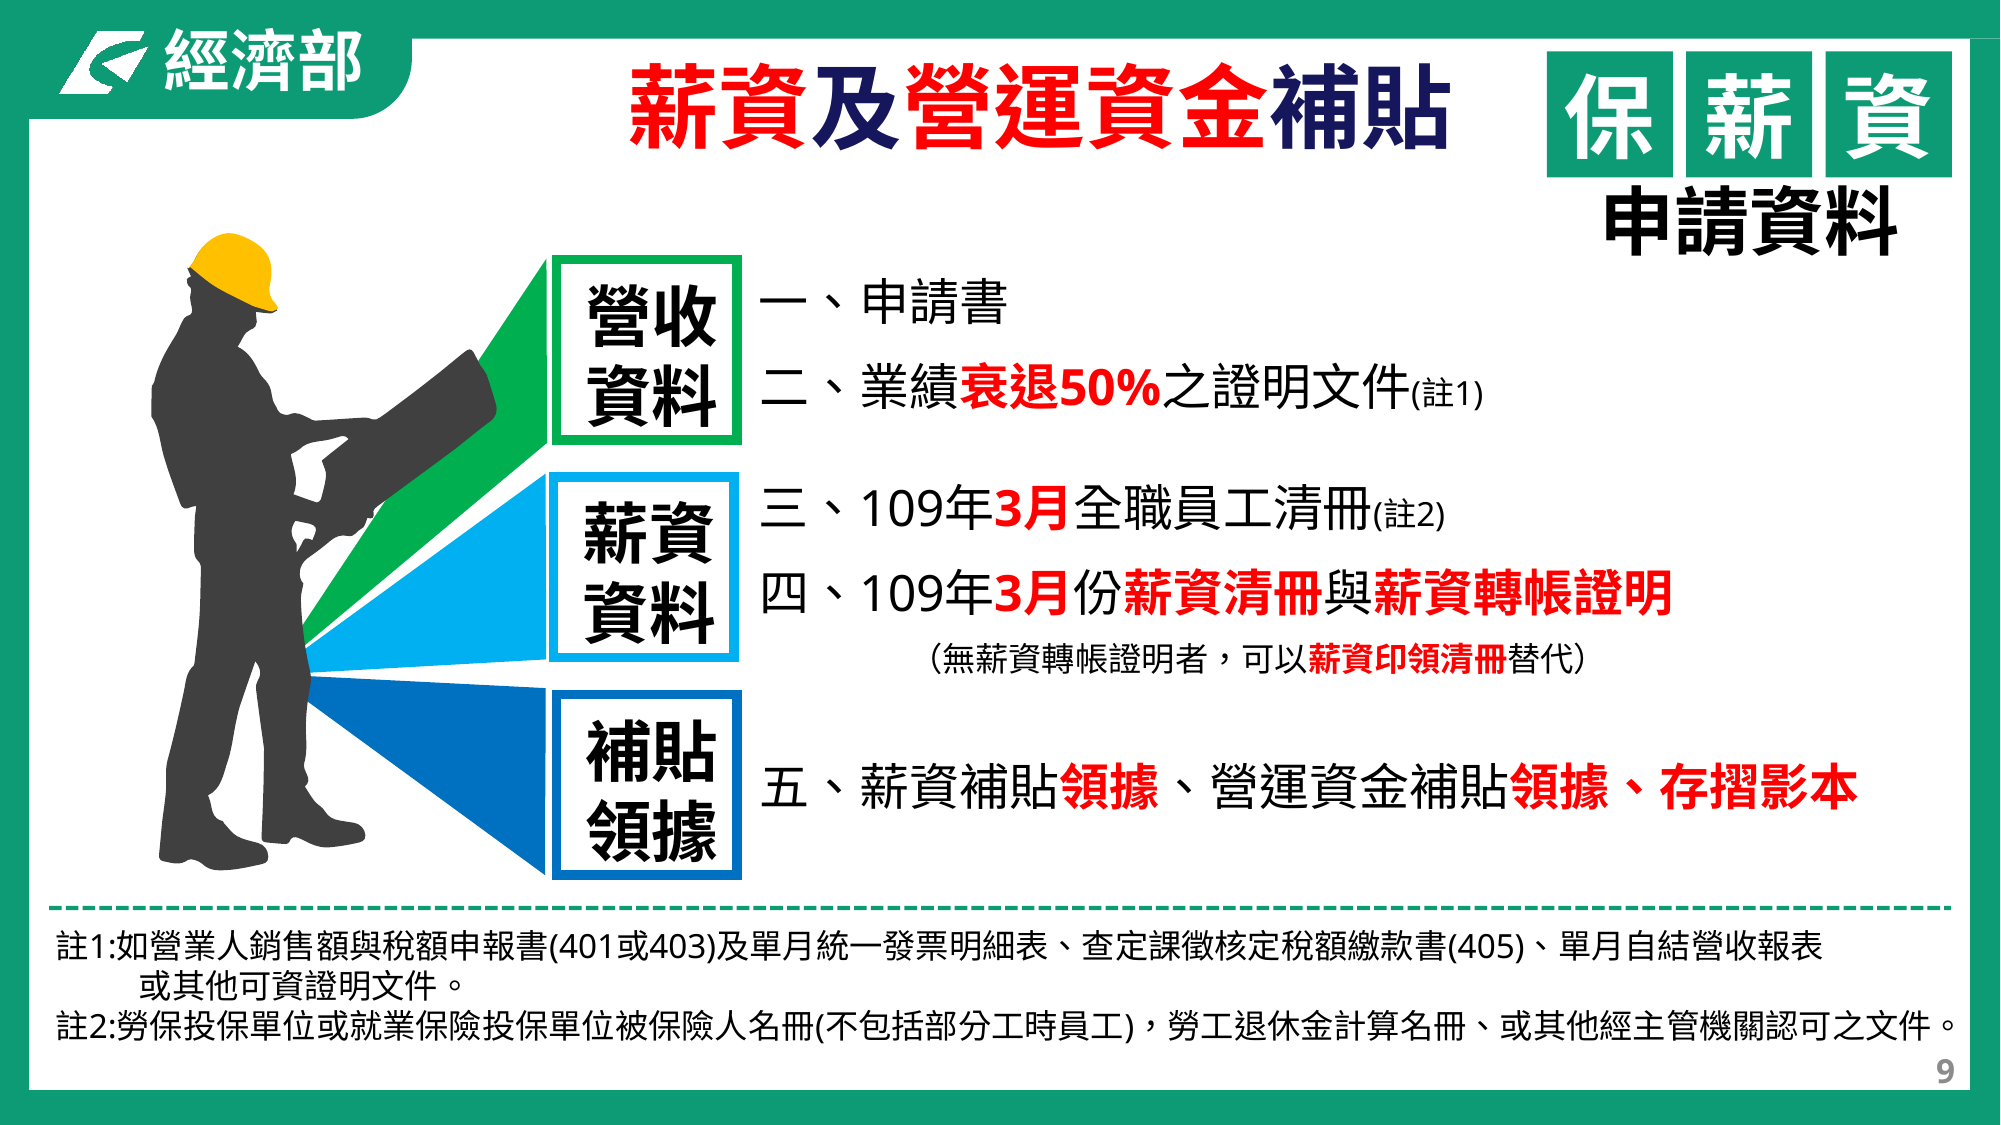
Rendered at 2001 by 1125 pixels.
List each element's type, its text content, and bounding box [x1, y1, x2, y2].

text_box 營收 資料 [570, 267, 734, 442]
text_box [556, 259, 738, 441]
text_box 申請資料 [1584, 166, 1915, 272]
text_box 補貼 領據 [570, 701, 734, 877]
text_box 薪資 資料 [567, 484, 731, 660]
slide_number 9 [1520, 1053, 1971, 1100]
text_box 三、109年3月全職員工清冊(註2) 四、109年3月份薪資清冊與薪資轉帳證明 （無薪資轉帳證明者，可以薪資印領清冊替代） [744, 468, 1920, 689]
text_box 五、薪資補貼領據、營運資金補貼領據、存摺影本 [744, 748, 1900, 823]
text_box [151, 233, 548, 876]
picture [58, 31, 149, 94]
text_box 薪 [1686, 51, 1813, 166]
text_box [553, 476, 735, 658]
text_box 一、申請書 二、業績衰退50%之證明文件(註1) [744, 262, 1880, 423]
text_box 保 [1546, 51, 1673, 178]
text_box 註1:如營業人銷售額與稅額申報書(401或403)及單月統一發票明細表、查定課徵核定稅額繳款書(405)、單月自結營收報表 或其他可資證明文件。 註2:勞保投保單位或就業保險投保單位被保險人名冊(不包括部分工時員工)，勞工退休金計算名冊、或其他經主管機關認可之文件。 [40, 918, 1971, 1053]
text_box 資 [1825, 51, 1952, 178]
text_box 薪資及營運資金補貼 [407, 42, 1673, 154]
text_box [556, 694, 738, 876]
